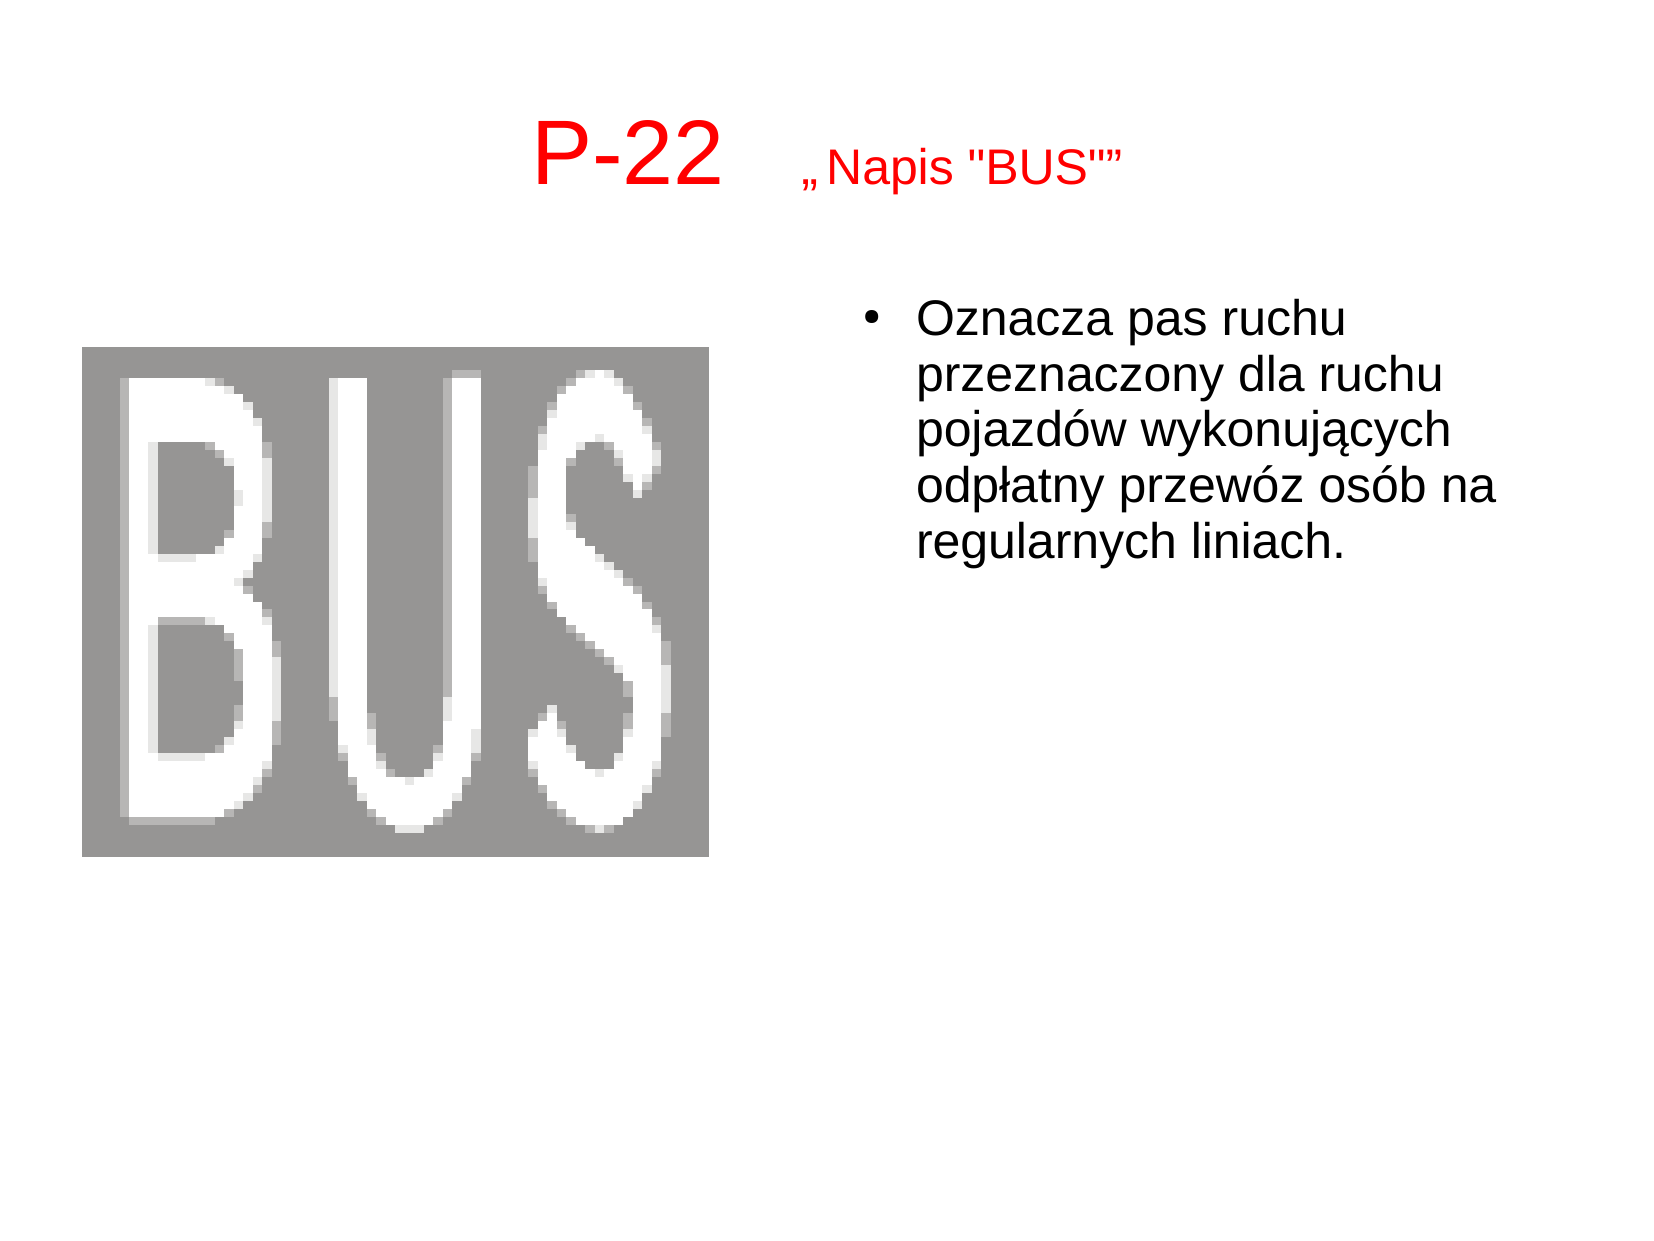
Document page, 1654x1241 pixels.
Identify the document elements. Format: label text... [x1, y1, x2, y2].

picture [82, 347, 709, 857]
title P-22 „ Napis "BUS"” [82, 56, 1571, 250]
list Oznacza pas ruchu przeznaczony dla ruchu pojazdów wykonujących odpłatny przewóz osób na regularnych liniach. [845, 290, 1572, 1094]
